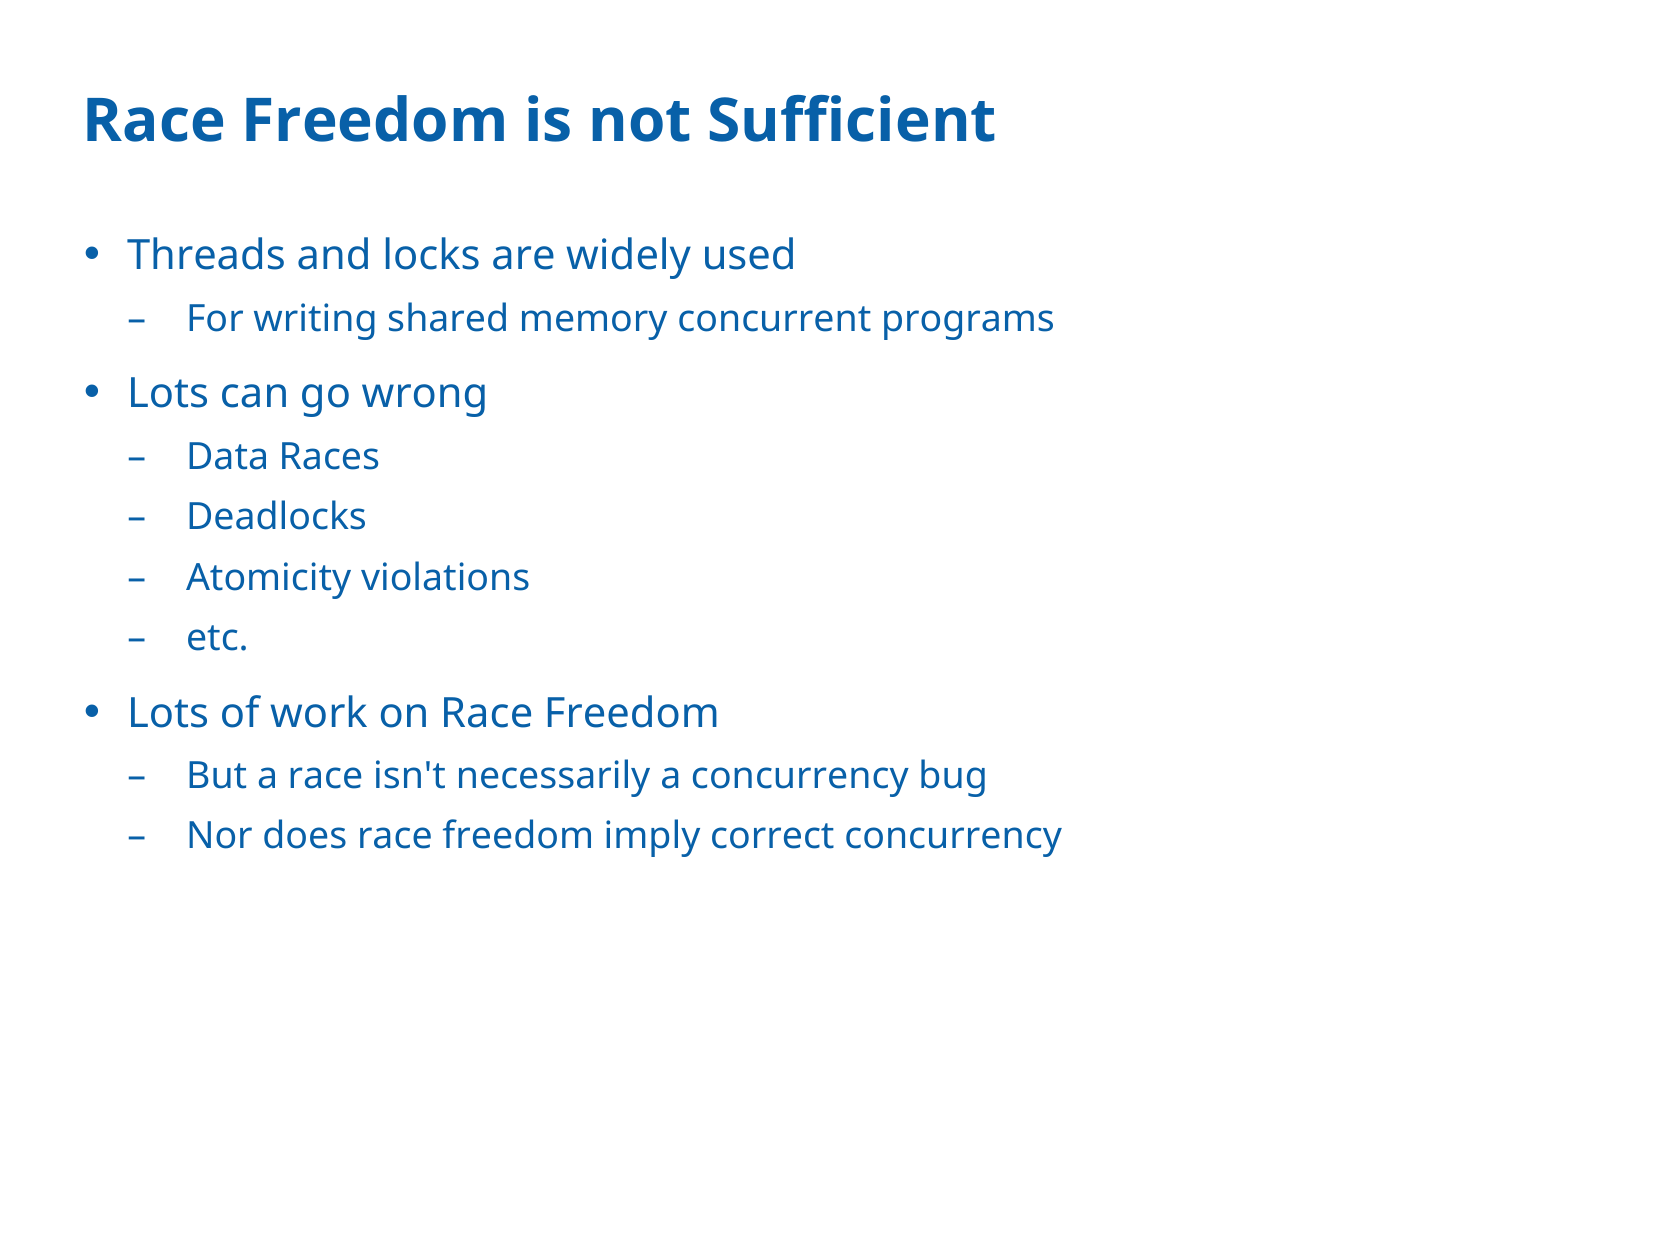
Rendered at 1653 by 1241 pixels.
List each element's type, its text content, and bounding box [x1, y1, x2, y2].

title Race Freedom is not Sufficient [82, 49, 1571, 188]
list Threads and locks are widely used For writing shared memory concurrent programs Lots can go wrong Data Races Deadlocks Atomicity violations etc. Lots of work on Race Freedom But a race isn't necessarily a concurrency bug Nor does race freedom imply correct concurrency [82, 225, 1571, 1095]
